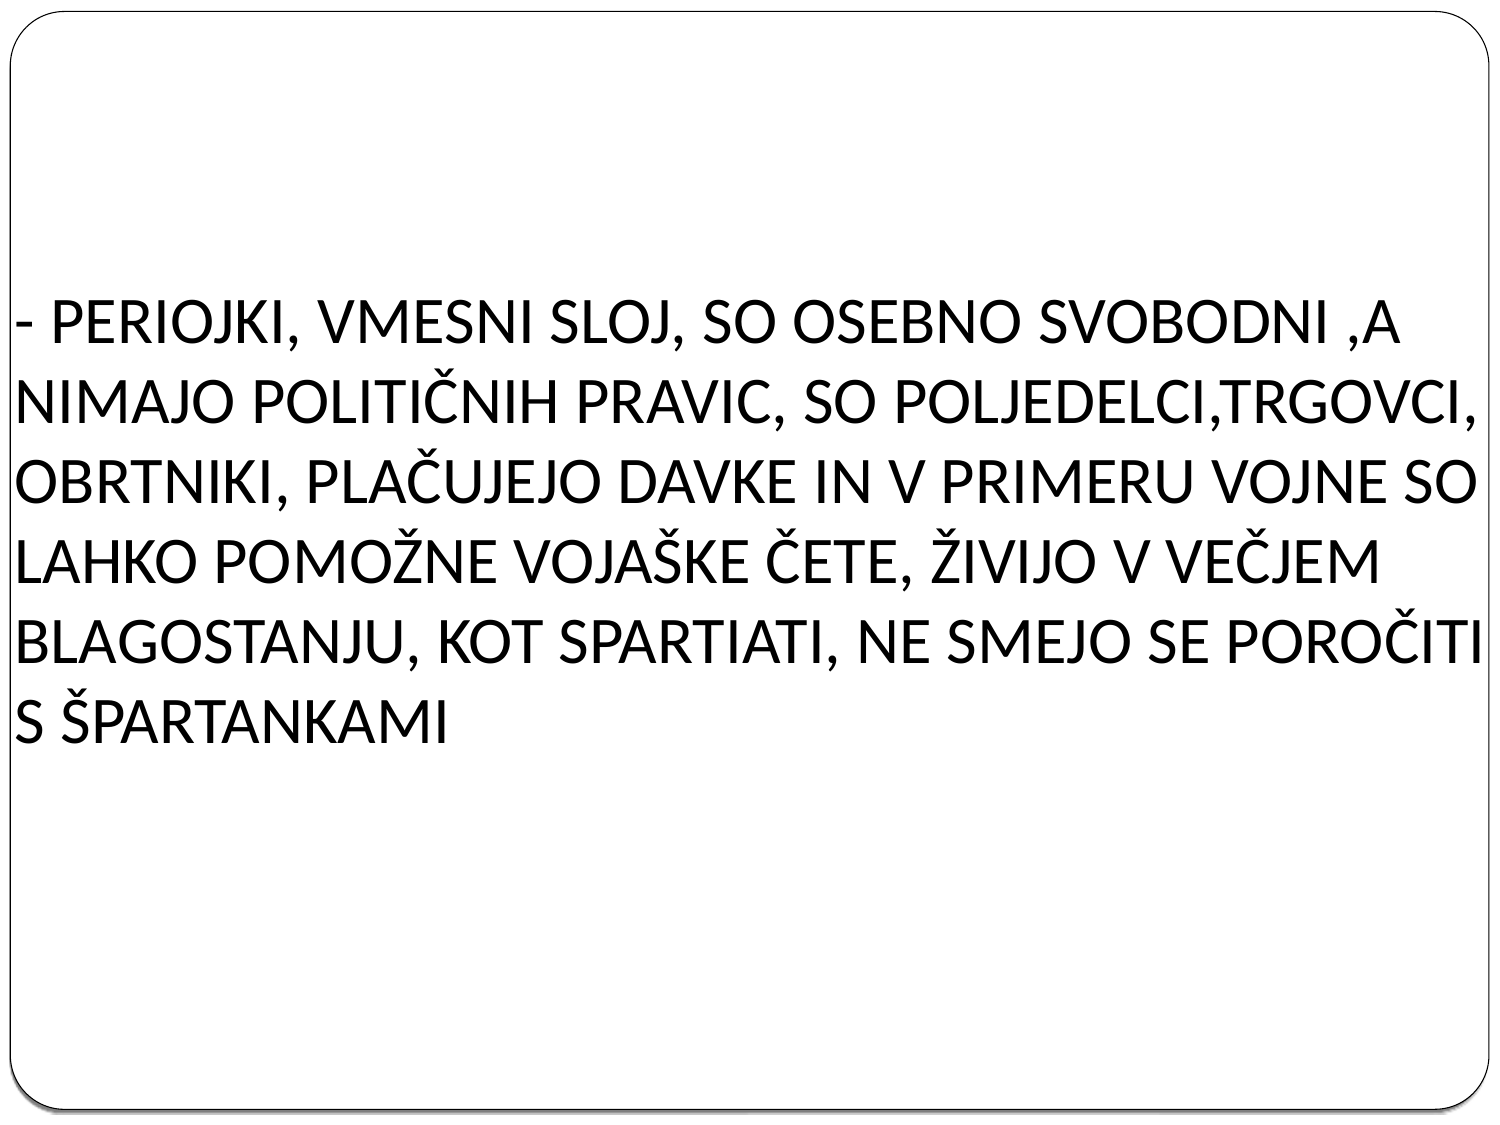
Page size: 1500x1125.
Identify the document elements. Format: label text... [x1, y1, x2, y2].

text_box - PERIOJKI, VMESNI SLOJ, SO OSEBNO SVOBODNI ,A NIMAJO POLITIČNIH PRAVIC, SO POLJEDELCI,TRGOVCI, OBRTNIKI, PLAČUJEJO DAVKE IN V PRIMERU VOJNE SO LAHKO POMOŽNE VOJAŠKE ČETE, ŽIVIJO V VEČJEM BLAGOSTANJU, KOT SPARTIATI, NE SMEJO SE POROČITI S ŠPARTANKAMI [0, 269, 1500, 1084]
